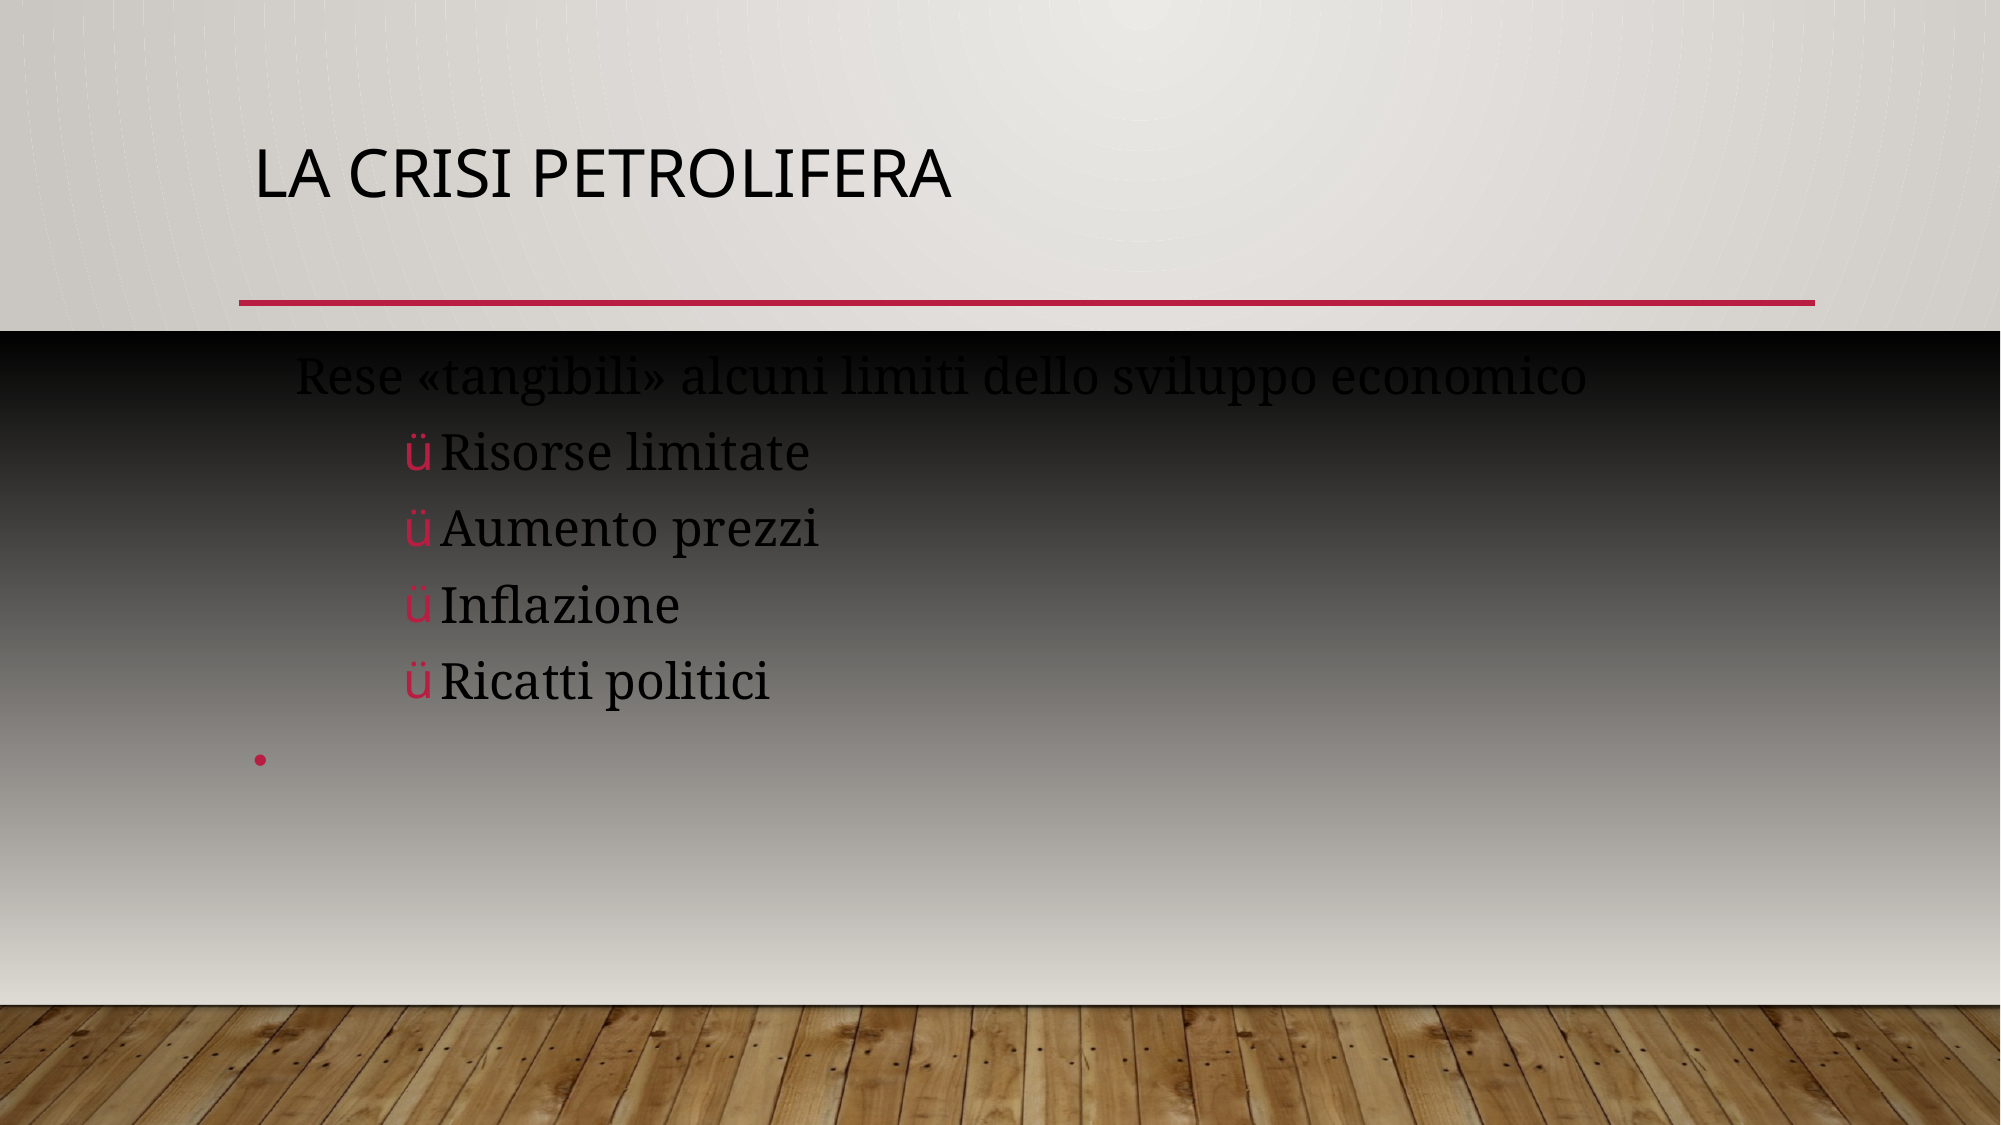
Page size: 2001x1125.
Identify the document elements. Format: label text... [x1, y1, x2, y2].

list Rese «tangibili» alcuni limiti dello sviluppo economico Risorse limitate Aumento prezzi Inflazione Ricatti politici [238, 330, 1814, 897]
title La crisi petrolifera [238, 131, 1814, 305]
